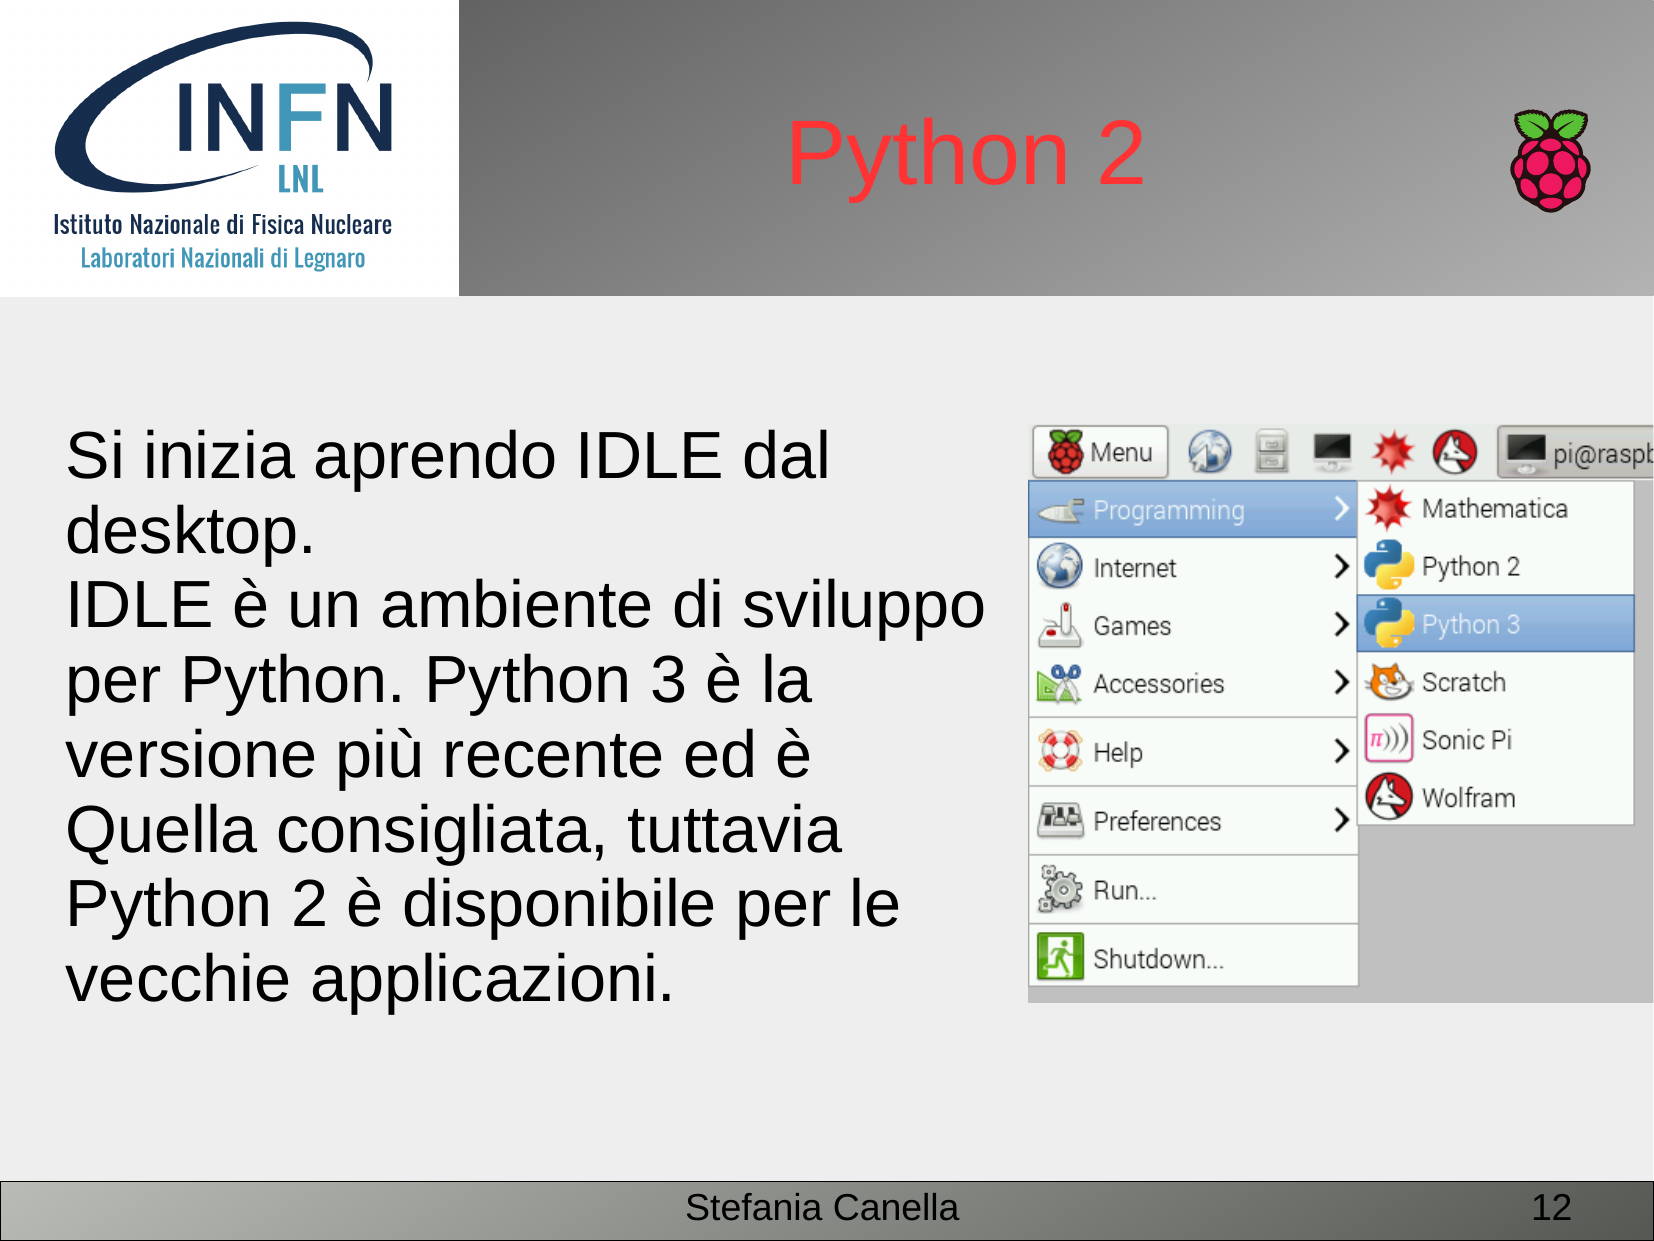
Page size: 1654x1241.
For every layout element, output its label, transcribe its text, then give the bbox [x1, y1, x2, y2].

text_box [0, 1181, 670, 1241]
text_box [459, 0, 1654, 296]
text_box [984, 1181, 1516, 1241]
subtitle Si inizia aprendo IDLE dal desktop. IDLE è un ambiente di sviluppo per Python. Python 3 è la versione più recente ed è Quella consigliata, tuttavia Python 2 è disponibile per le vecchie applicazioni. [65, 384, 1588, 1049]
title Python 2 [459, 49, 1571, 257]
picture [1028, 424, 1654, 1003]
picture [0, 0, 459, 297]
text_box Stefania Canella [670, 1178, 984, 1241]
text_box <number> [1516, 1178, 1654, 1241]
